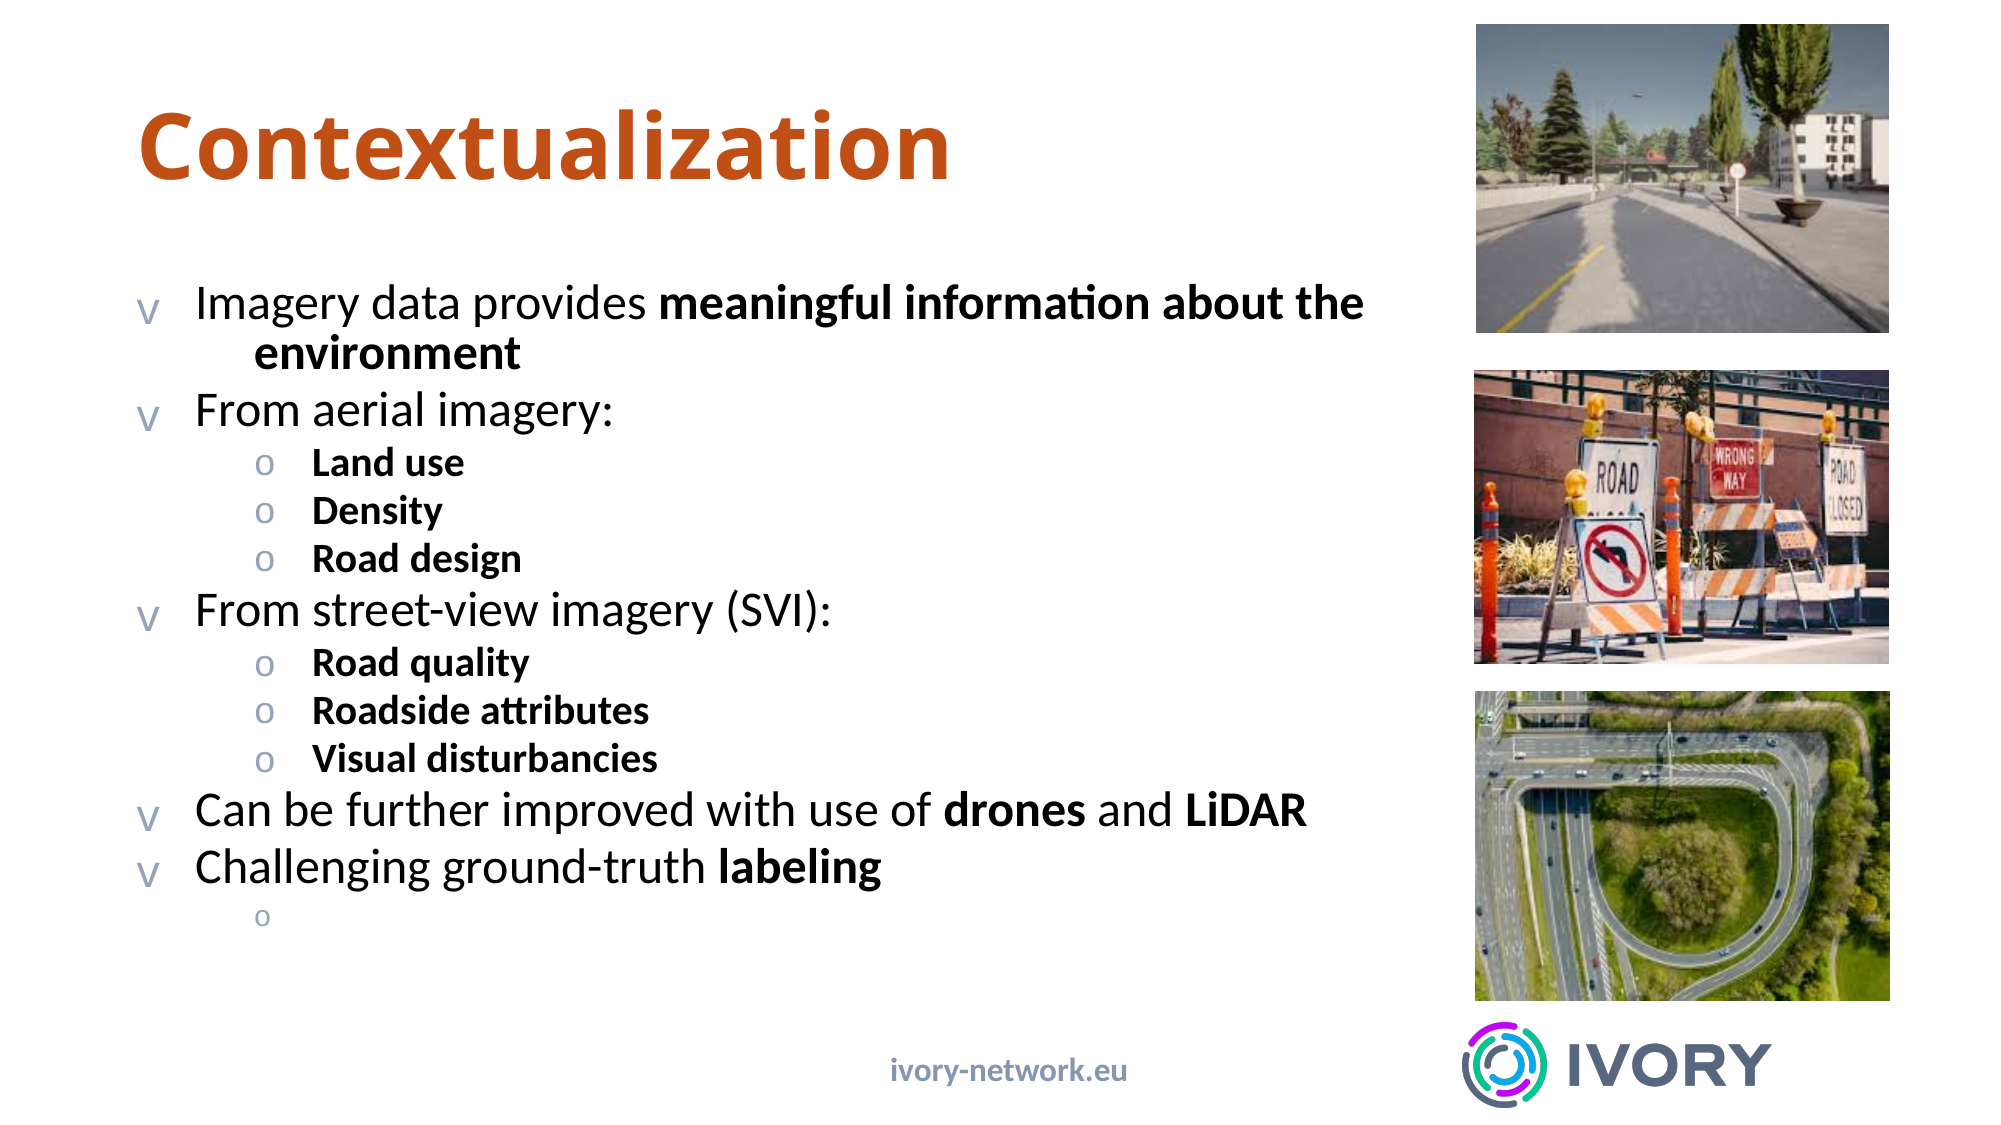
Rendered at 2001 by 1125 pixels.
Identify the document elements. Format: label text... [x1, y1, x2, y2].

list Imagery data provides meaningful information about the environment From aerial imagery: Land use Density Road design From street-view imagery (SVI): Road quality Roadside attributes Visual disturbancies Can be further improved with use of drones and LiDAR Challenging ground-truth labeling [121, 274, 1433, 988]
title Contextualization [121, 63, 1985, 236]
picture [1476, 24, 1889, 63]
footer ivory-network.eu [671, 1038, 1347, 1099]
picture [1475, 691, 1890, 1001]
picture [1476, 236, 1889, 334]
picture [1474, 370, 1889, 664]
